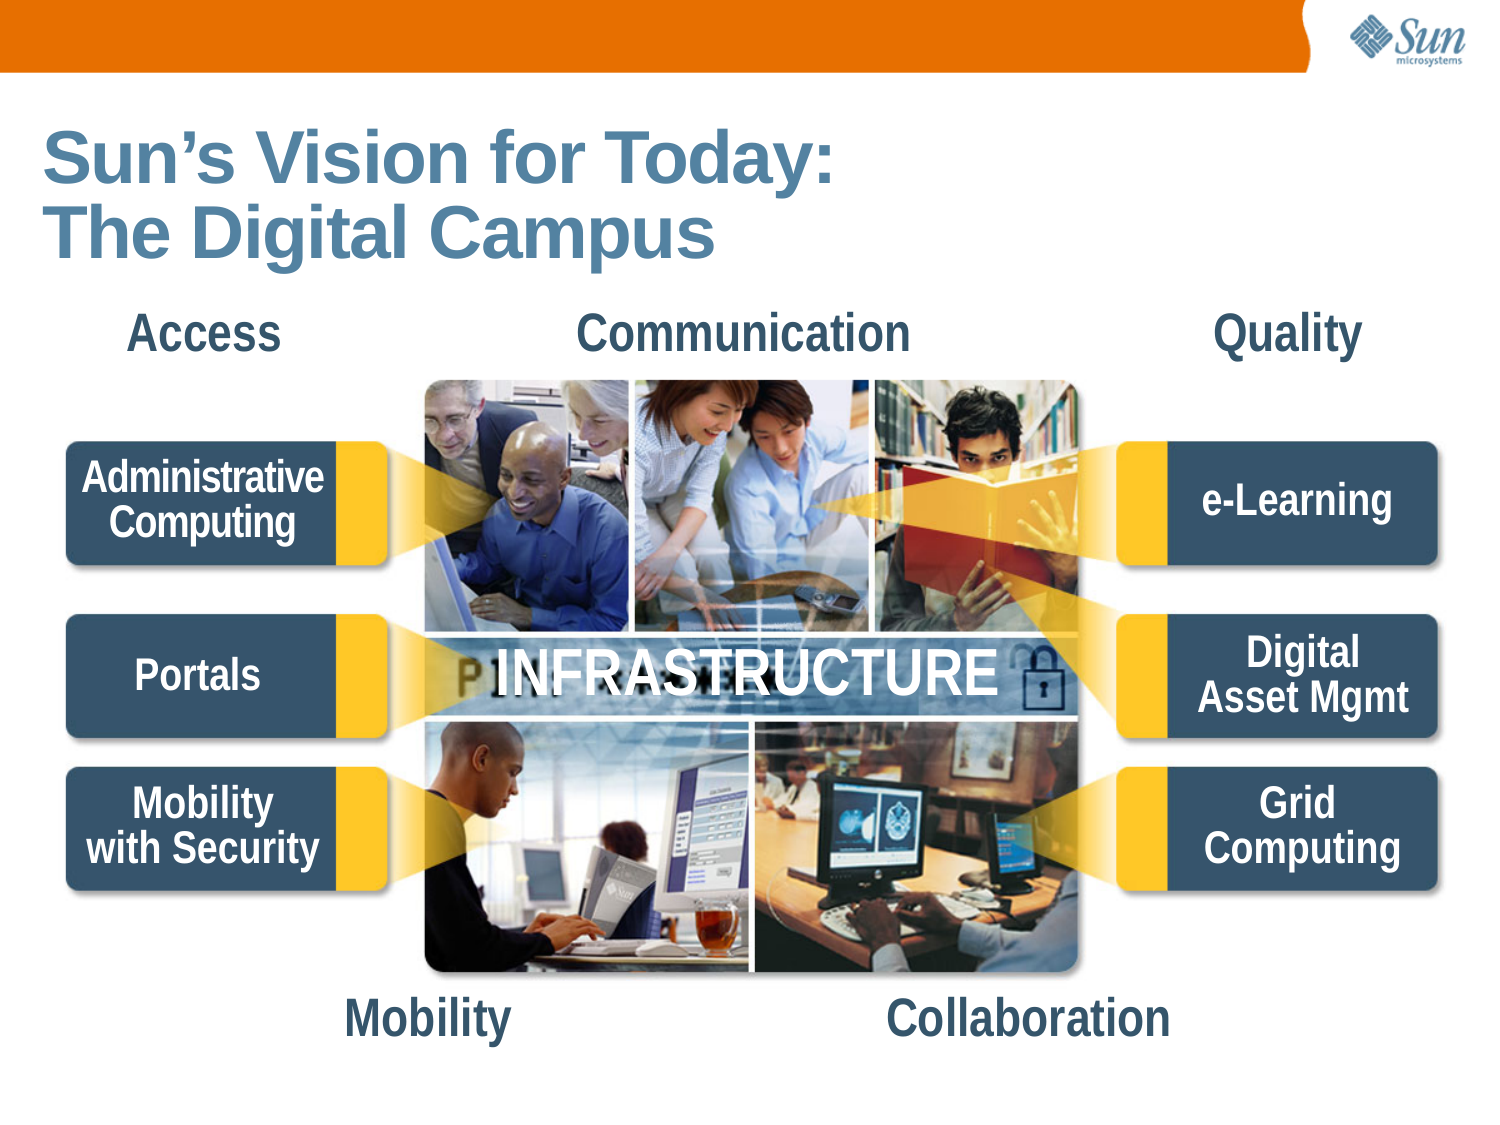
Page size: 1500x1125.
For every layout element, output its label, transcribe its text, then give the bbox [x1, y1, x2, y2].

text_box Mobility [336, 972, 521, 1069]
text_box INFRASTRUCTURE [460, 627, 1051, 724]
text_box Grid Computing [1201, 777, 1405, 878]
text_box Communication [560, 301, 928, 371]
text_box Quality [1206, 301, 1371, 371]
text_box Administrative Computing [76, 452, 330, 552]
picture [0, 0, 1500, 75]
text_box Mobility with Security [84, 777, 322, 878]
text_box Access [121, 301, 288, 371]
text_box e-Learning [1197, 474, 1408, 529]
picture [16, 330, 1484, 996]
text_box Digital Asset Mgmt [1172, 627, 1434, 727]
title Sun’s Vision for Today: The Digital Campus [42, 122, 1438, 290]
text_box Portals [79, 649, 327, 704]
text_box Collaboration [872, 972, 1187, 1069]
